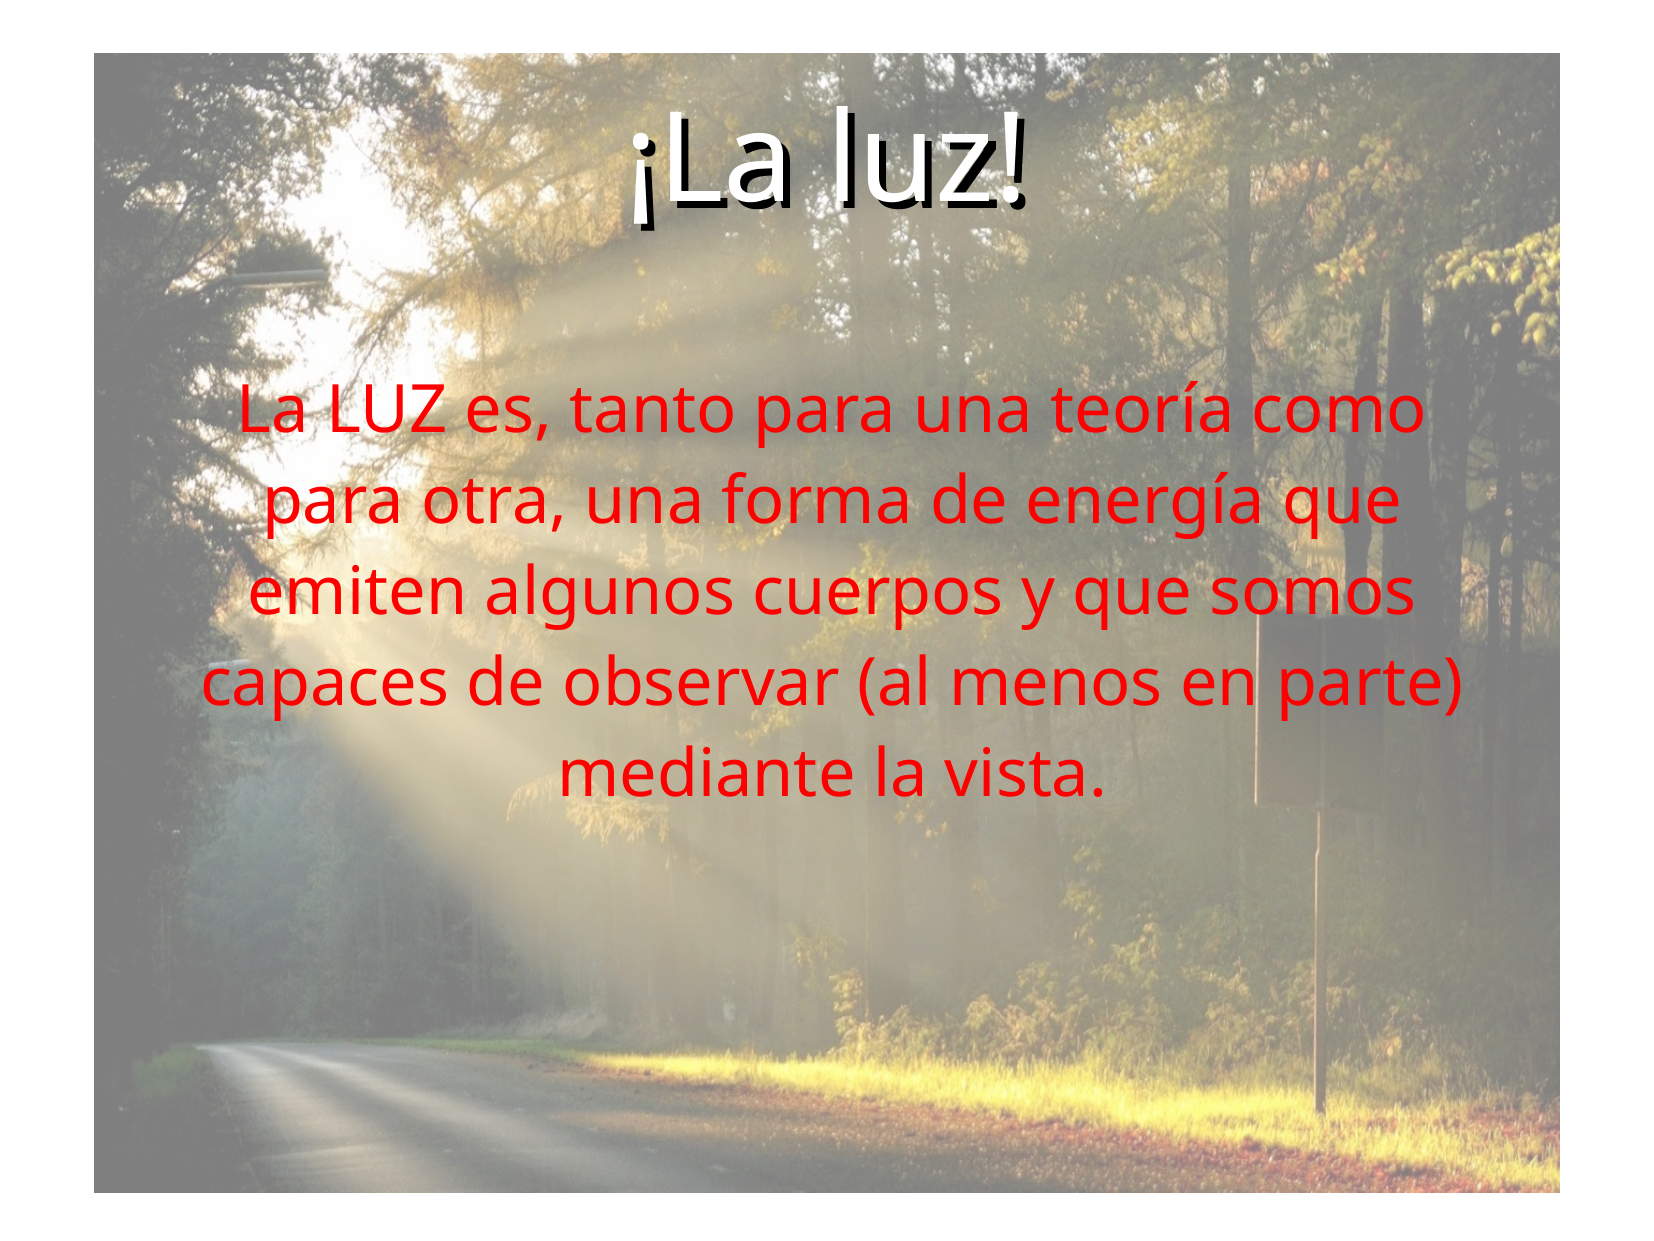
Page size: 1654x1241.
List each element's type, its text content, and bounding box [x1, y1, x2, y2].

text_box La LUZ es, tanto para una teoría como para otra, una forma de energía que emiten algunos cuerpos y que somos capaces de observar (al menos en parte) mediante la vista. [153, 354, 1512, 951]
title ¡La luz! [82, 43, 1571, 263]
picture [94, 263, 1560, 1193]
